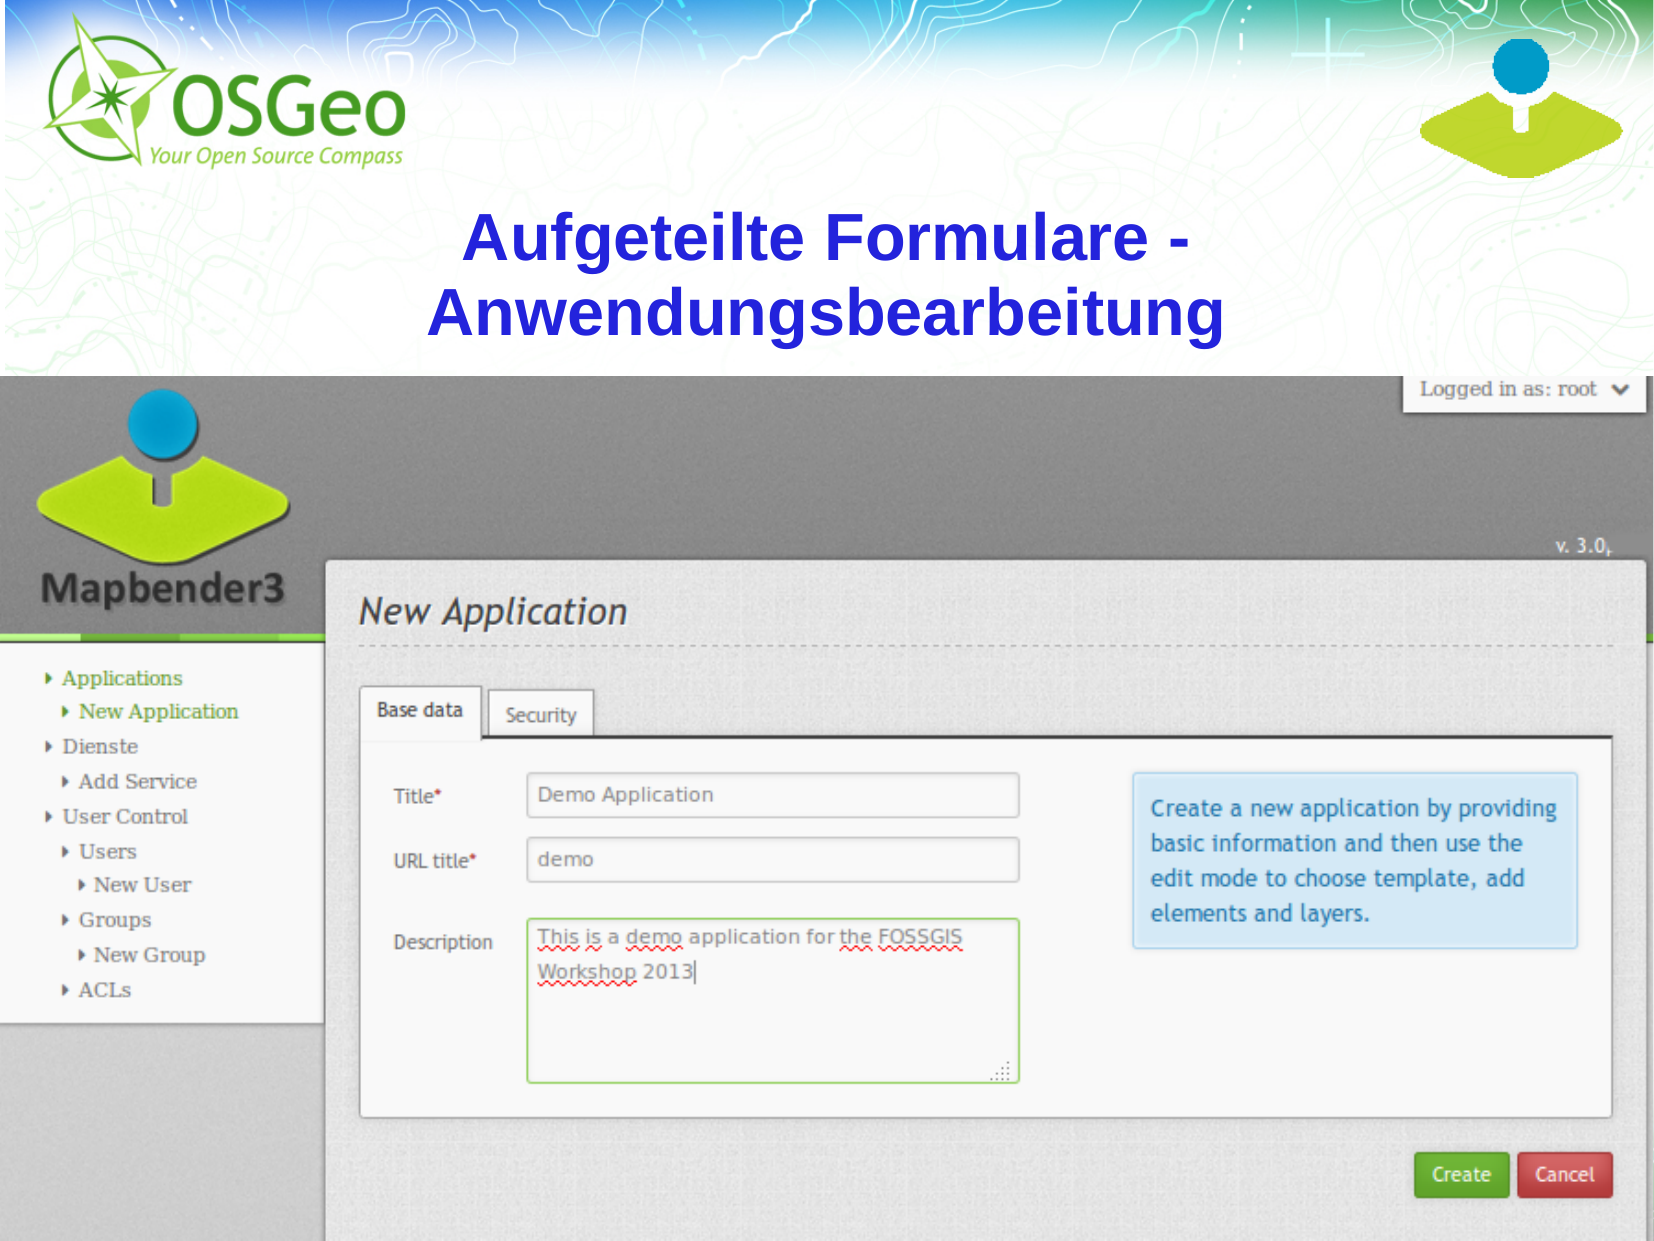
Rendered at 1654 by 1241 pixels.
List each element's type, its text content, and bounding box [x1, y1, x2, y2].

picture [0, 0, 1654, 1241]
title Aufgeteilte Formulare - Anwendungsbearbeitung [82, 188, 1571, 361]
